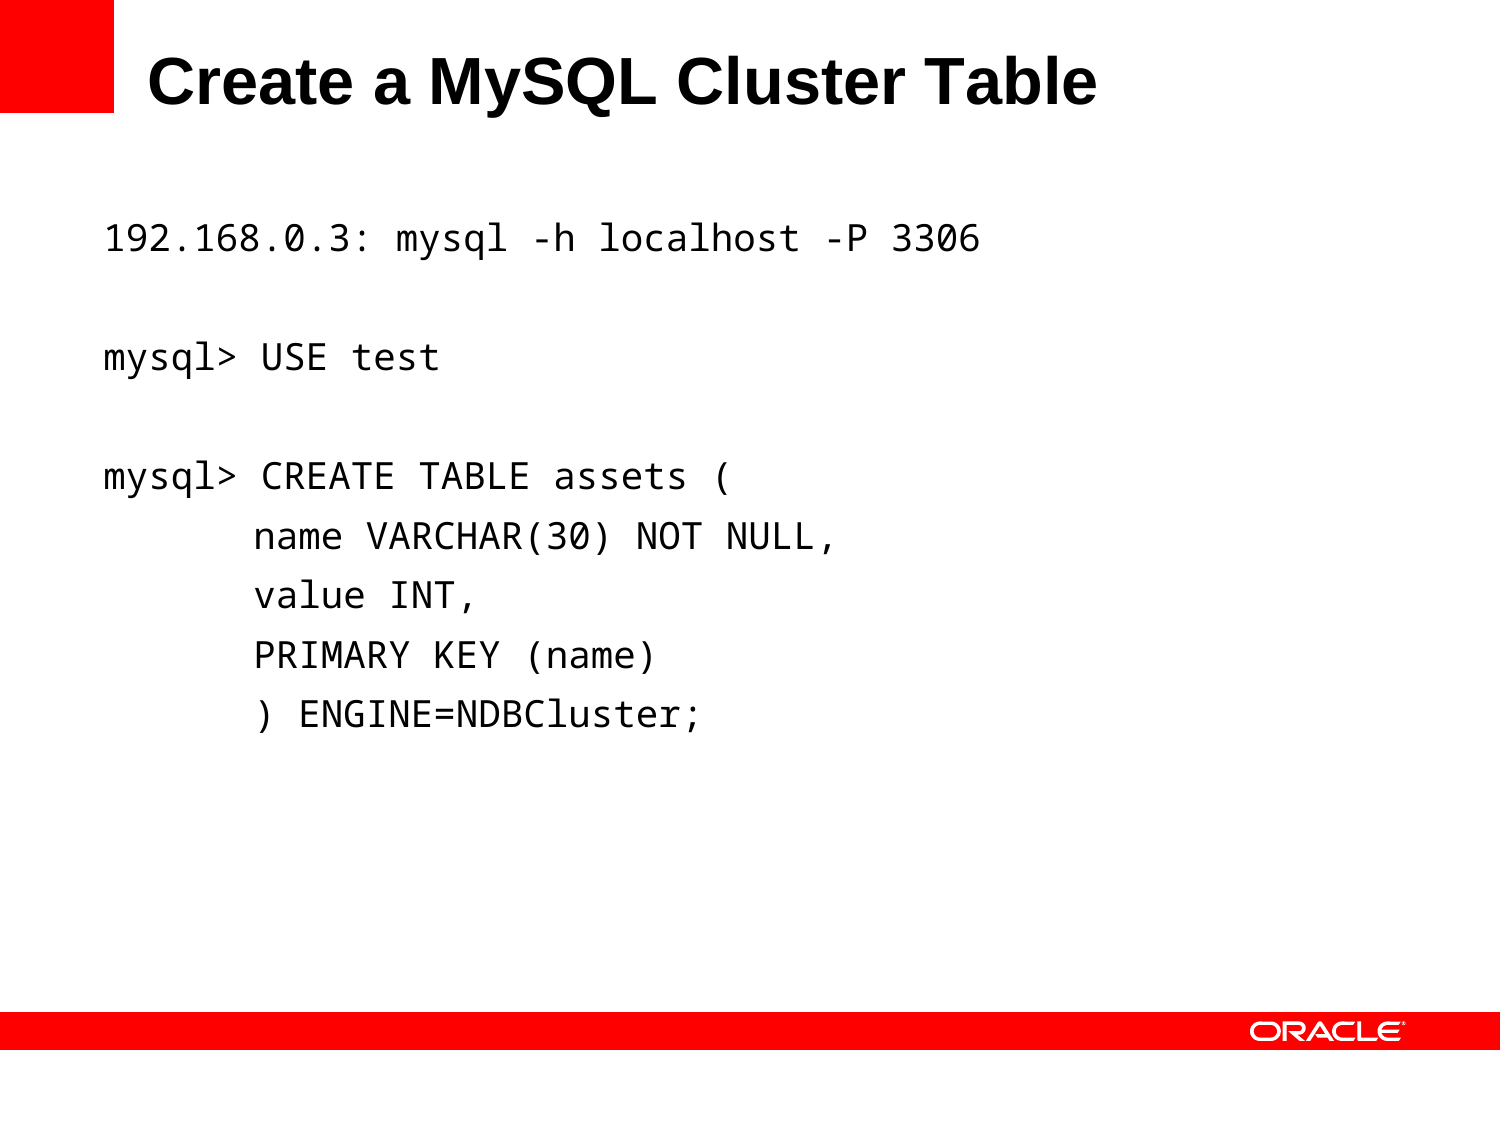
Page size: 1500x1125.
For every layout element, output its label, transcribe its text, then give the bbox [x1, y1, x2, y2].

picture [0, 1012, 1500, 1050]
title Create a MySQL Cluster Table [147, 8, 1392, 119]
picture [0, 0, 114, 113]
text_box 192.168.0.3: mysql -h localhost -P 3306 mysql> USE test mysql> CREATE TABLE assets ( name VARCHAR(30) NOT NULL, value INT, PRIMARY KEY (name) ) ENGINE=NDBCluster; [88, 206, 1463, 976]
